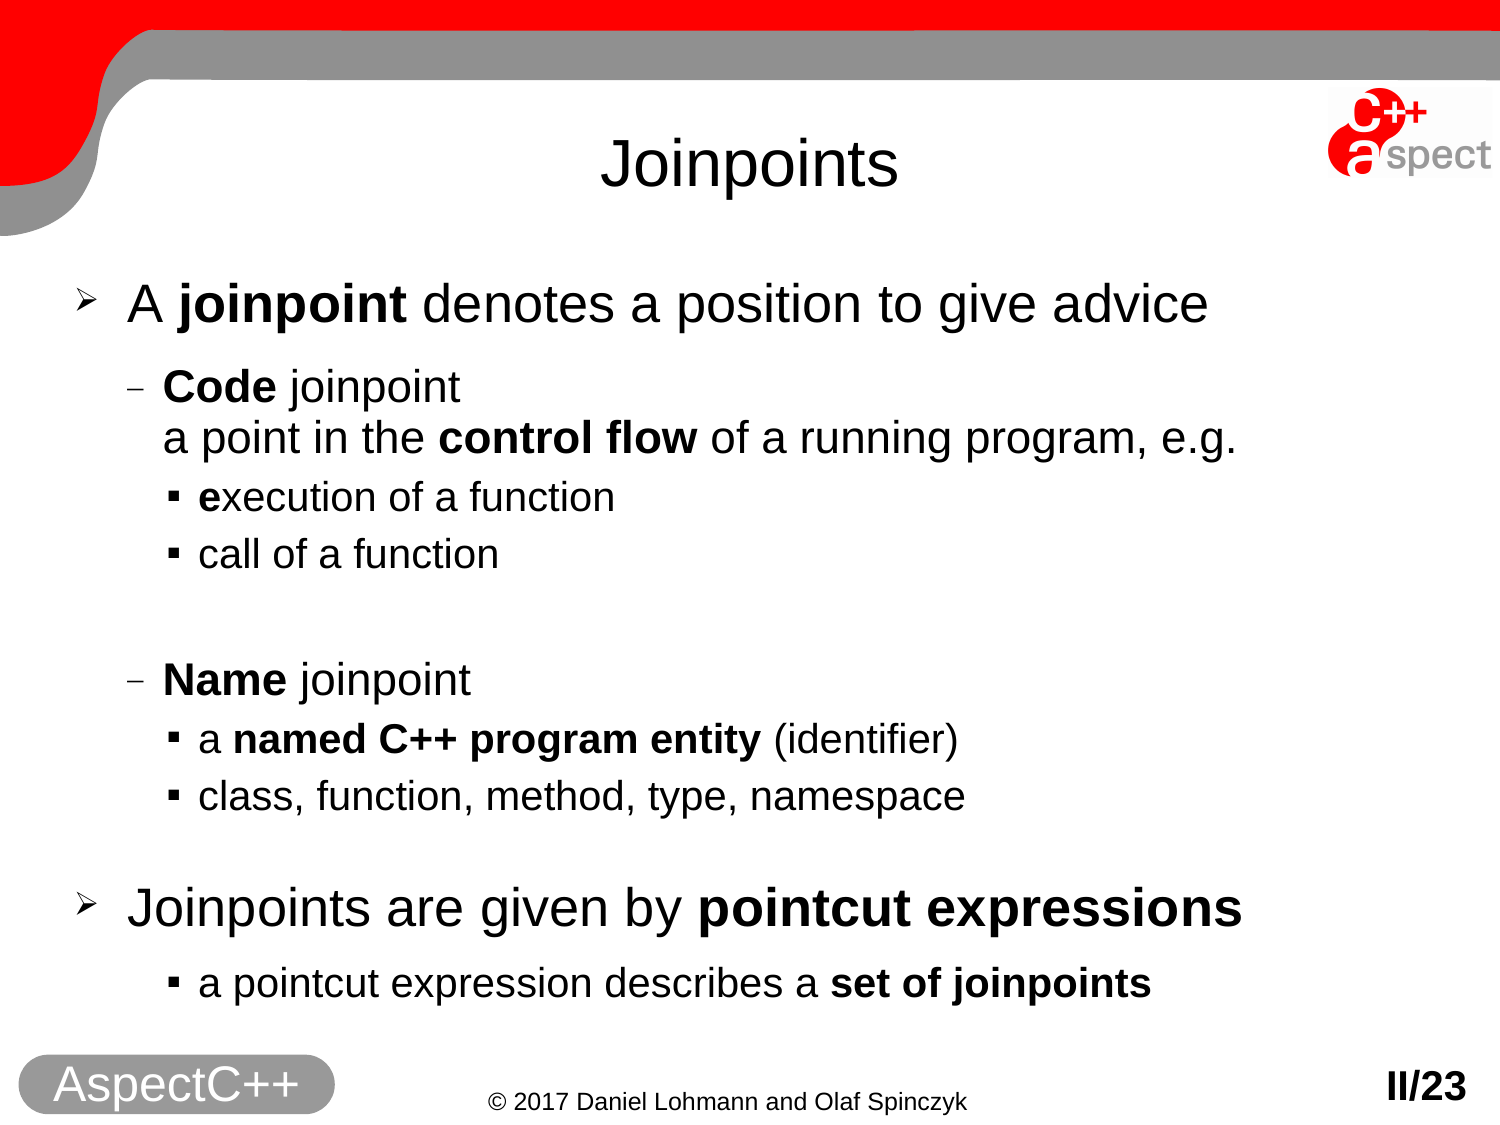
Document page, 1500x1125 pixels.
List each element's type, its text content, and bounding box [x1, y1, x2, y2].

list A joinpoint denotes a position to give advice Code joinpoint a point in the control flow of a running program, e.g. execution of a function call of a function Name joinpoint a named C++ program entity (identifier) class, function, method, type, namespace Joinpoints are given by pointcut expressions a pointcut expression describes a set of joinpoints [74, 273, 1470, 1040]
title Joinpoints [112, 98, 1388, 223]
